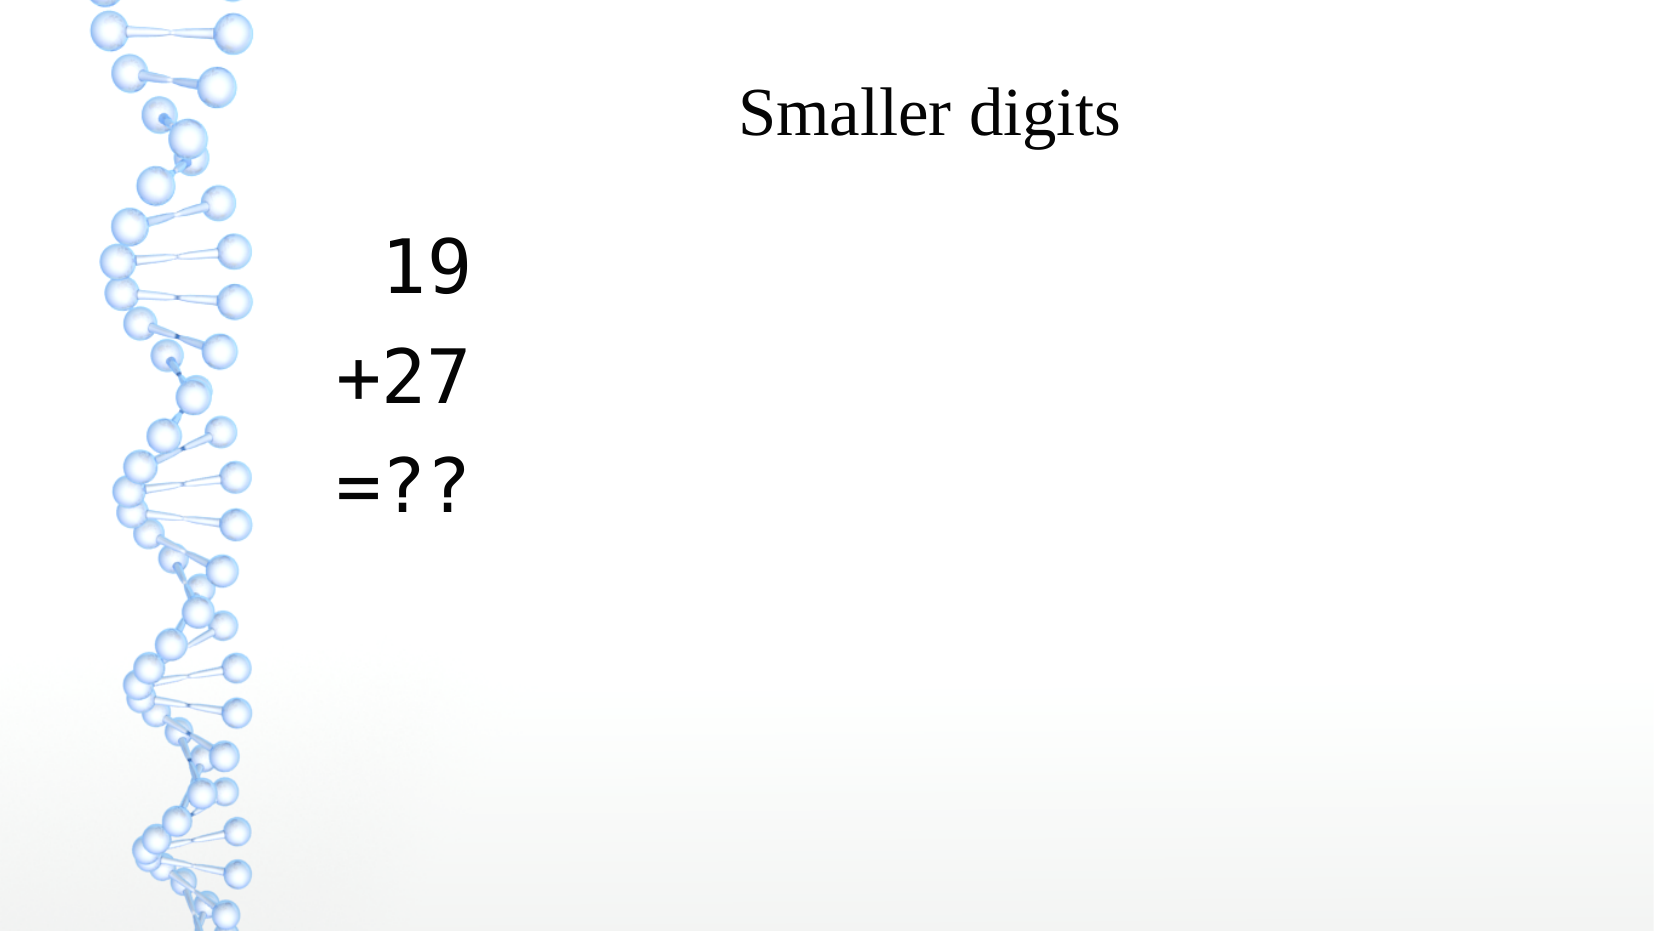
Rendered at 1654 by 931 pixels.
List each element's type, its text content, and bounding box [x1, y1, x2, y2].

picture [0, 0, 1654, 931]
title Smaller digits [265, 35, 1595, 189]
list 19 +27 =?? [265, 224, 915, 764]
